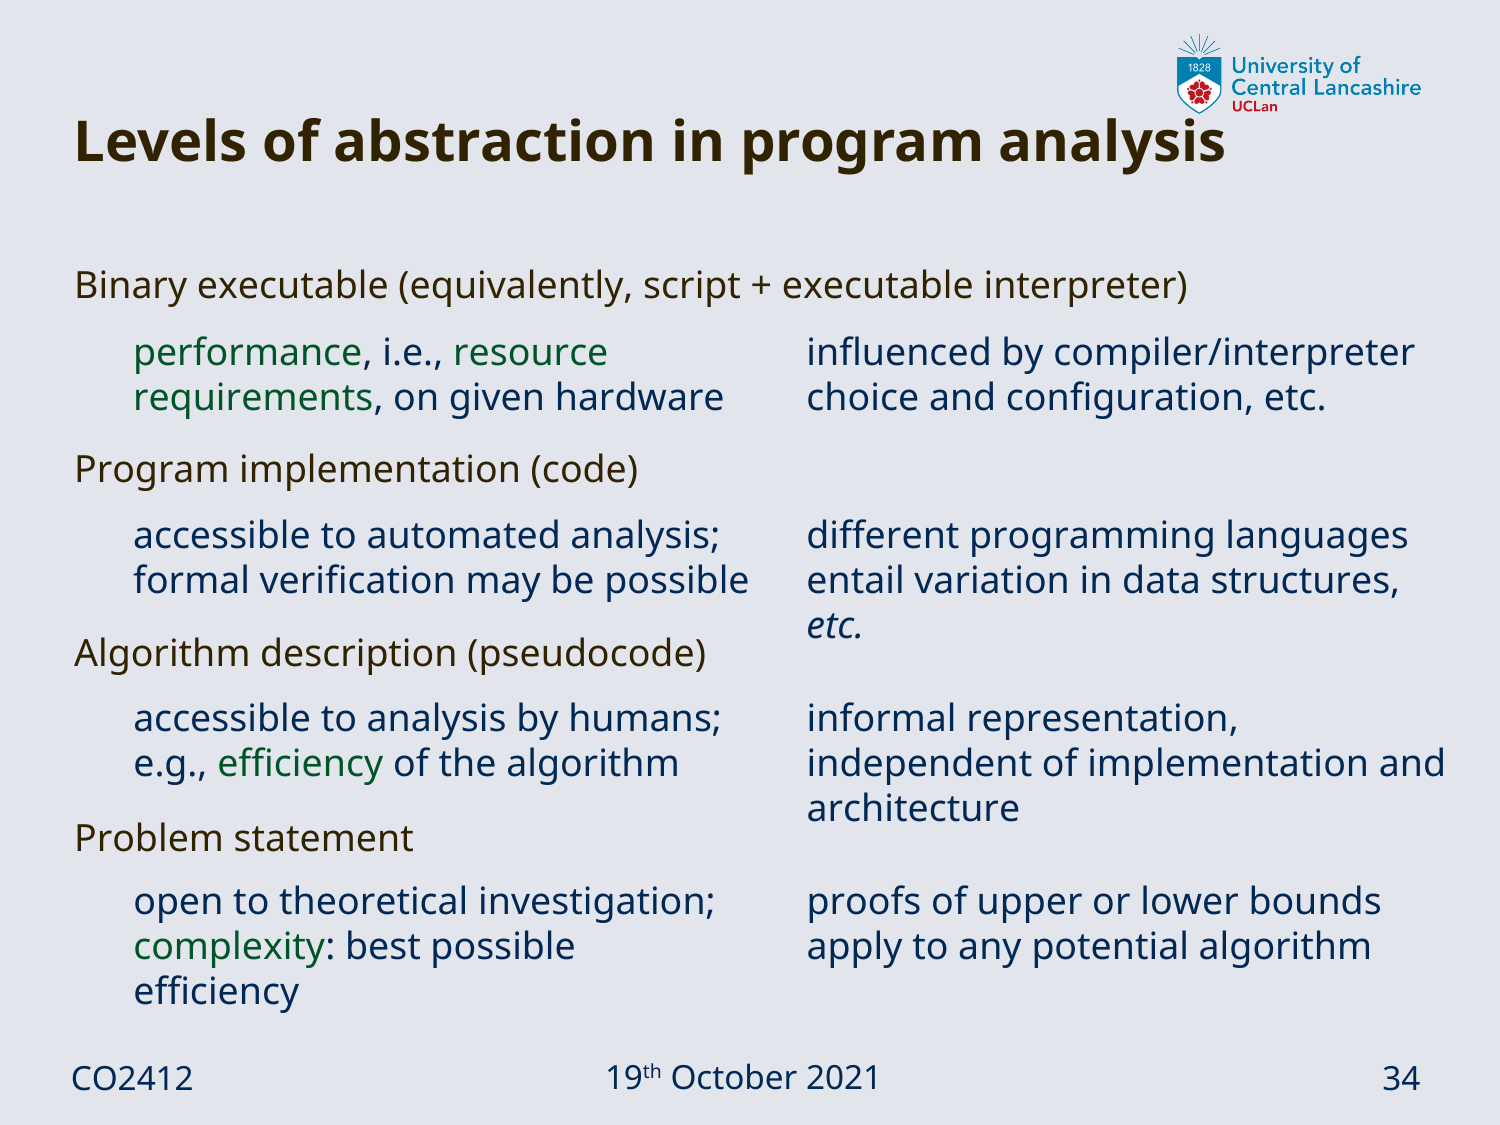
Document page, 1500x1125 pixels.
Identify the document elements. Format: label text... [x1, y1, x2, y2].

title Levels of abstraction in program analysis [58, 93, 1475, 186]
text_box performance, i.e., resource requirements, on given hardware [118, 320, 762, 426]
text_box proofs of upper or lower bounds apply to any potential algorithm [791, 869, 1468, 975]
text_box different programming languages entail variation in data structures, etc. [791, 503, 1468, 609]
text_box Binary executable (equivalently, script + executable interpreter) Program implementation (code) Algorithm description (pseudocode) Problem statement [59, 245, 1444, 866]
text_box open to theoretical investigation; complexity: best possible efficiency [118, 869, 762, 975]
text_box accessible to automated analysis; formal verification may be possible [118, 503, 773, 609]
text_box accessible to analysis by humans; e.g., efficiency of the algorithm [118, 686, 762, 792]
text_box informal representation, independent of implementation and architecture [791, 686, 1468, 792]
text_box influenced by compiler/interpreter choice and configuration, etc. [791, 320, 1454, 426]
picture [1177, 34, 1421, 93]
